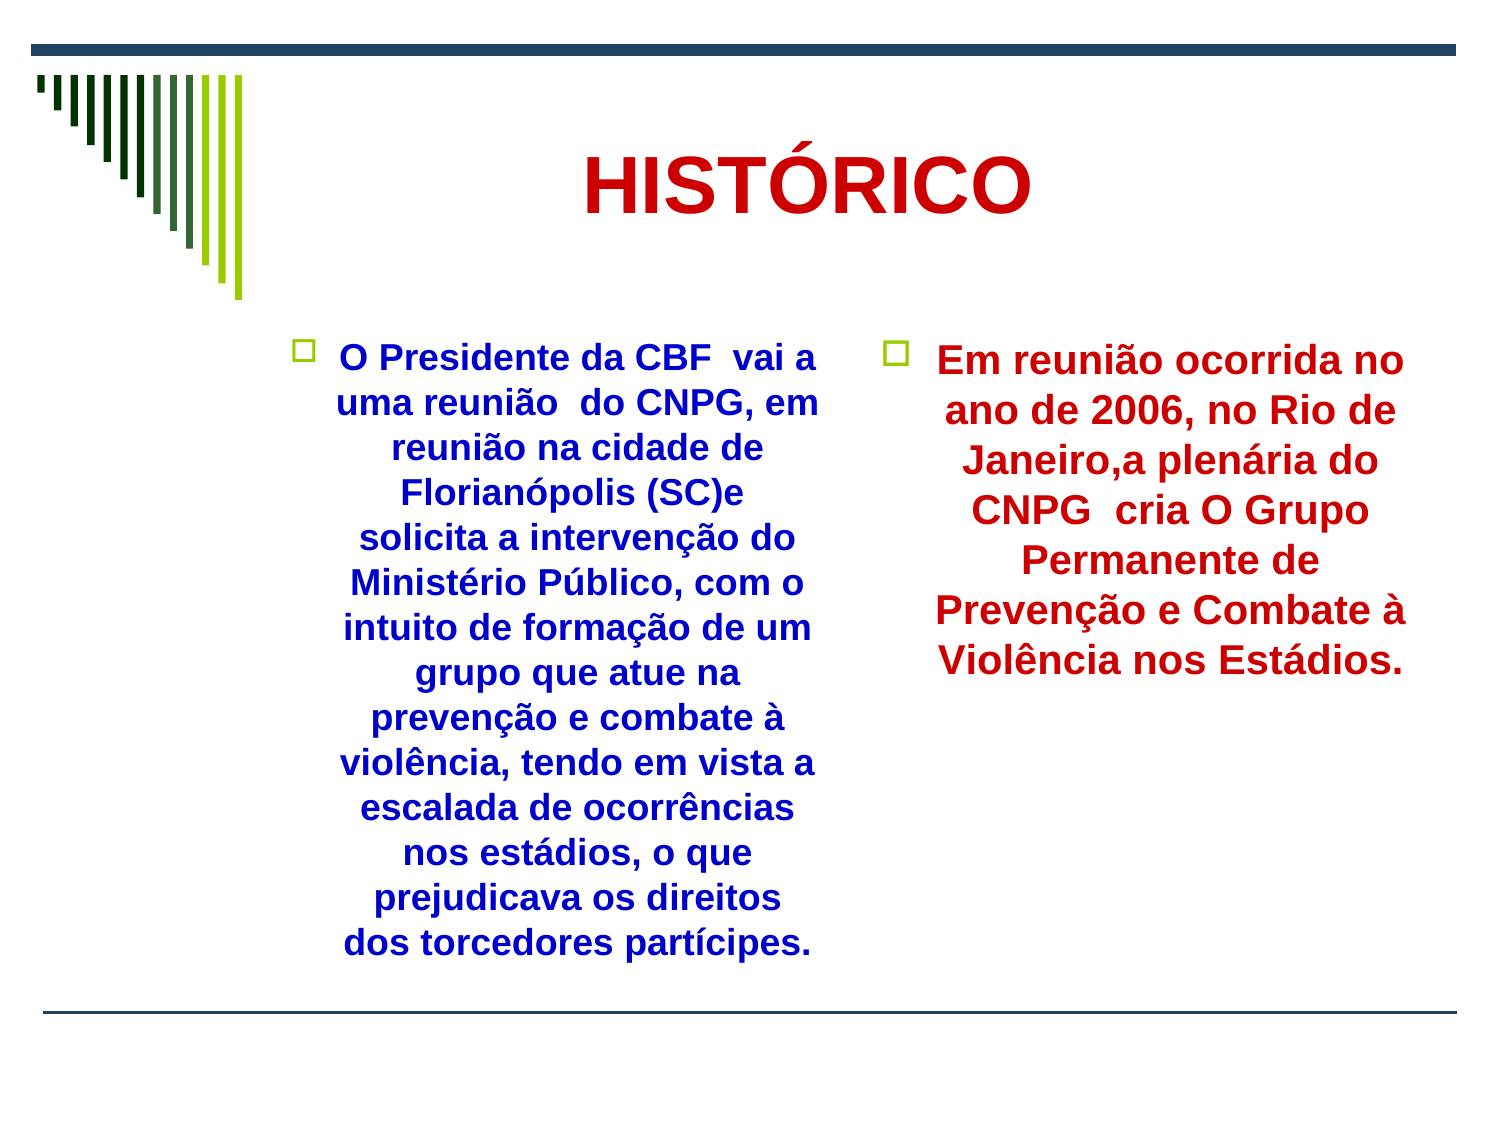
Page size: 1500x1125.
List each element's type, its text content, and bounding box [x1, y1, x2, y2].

list Em reunião ocorrida no ano de 2006, no Rio de Janeiro,a plenária do CNPG cria O Grupo Permanente de Prevenção e Combate à Violência nos Estádios. [864, 324, 1426, 978]
list O Presidente da CBF vai a uma reunião do CNPG, em reunião na cidade de Florianópolis (SC)e solicita a intervenção do Ministério Público, com o intuito de formação de um grupo que atue na prevenção e combate à violência, tendo em vista a escalada de ocorrências nos estádios, o que prejudicava os direitos dos torcedores partícipes. [274, 324, 837, 978]
title HISTÓRICO [274, 75, 1425, 288]
